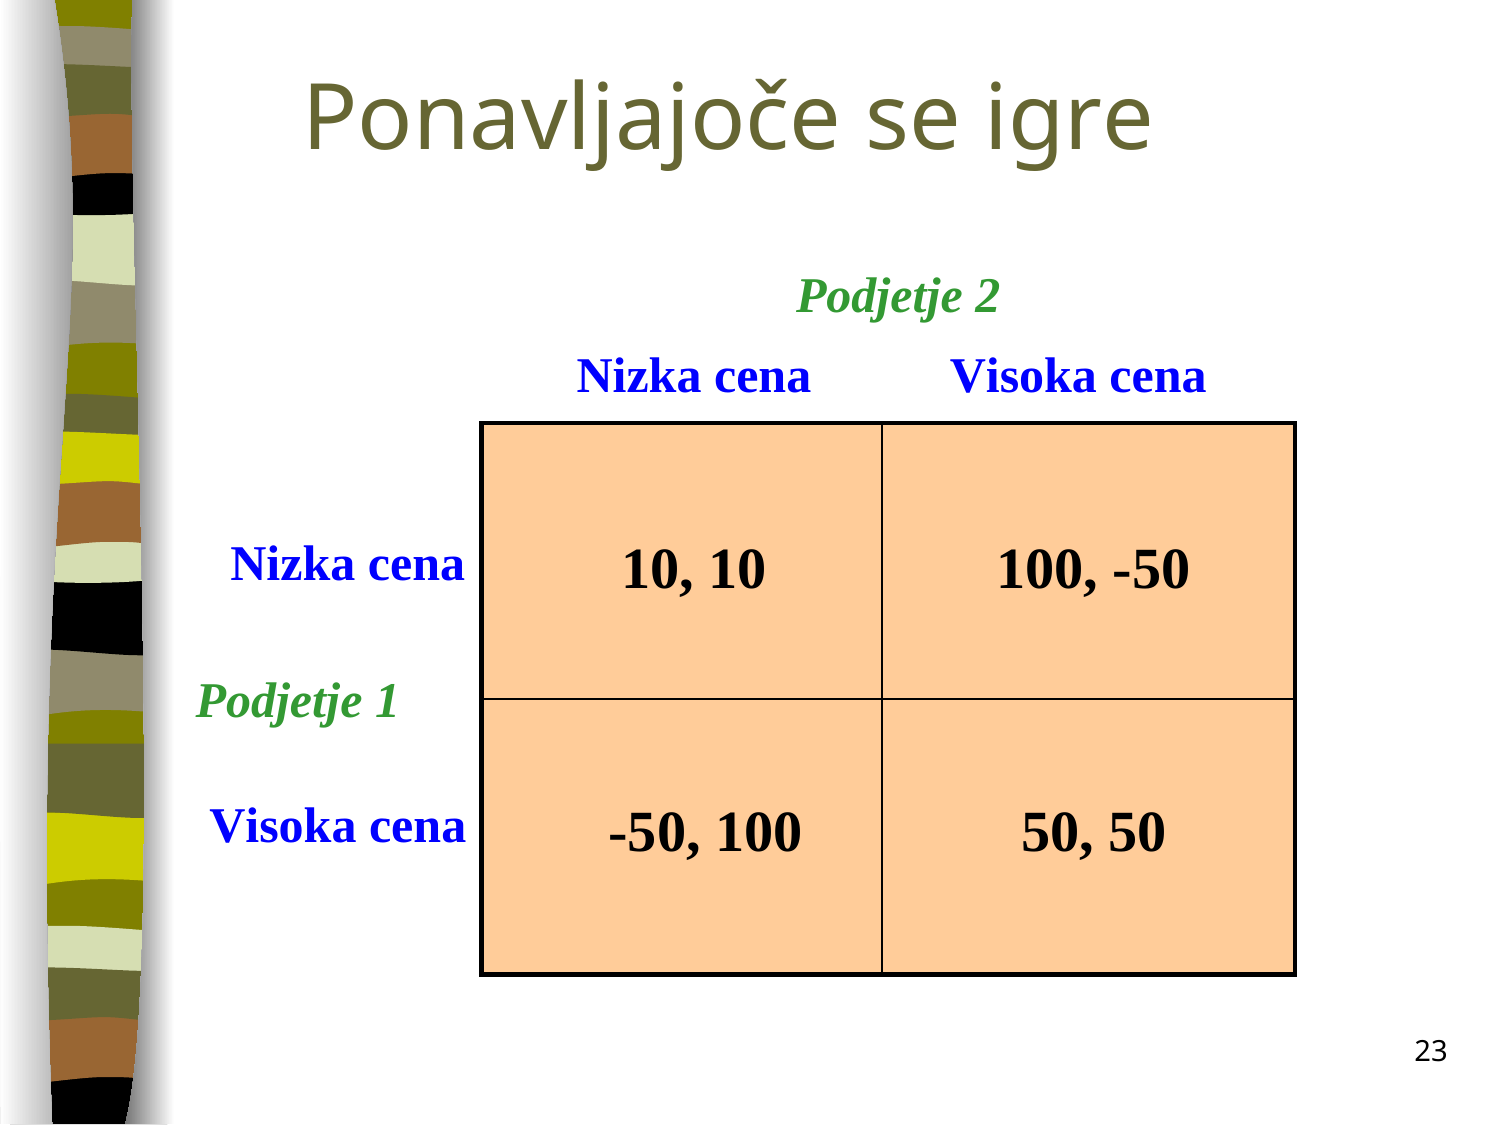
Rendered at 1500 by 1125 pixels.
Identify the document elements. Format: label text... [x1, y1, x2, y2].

text_box <number> [1149, 1025, 1463, 1101]
text_box -50, 100 [593, 785, 819, 871]
title Ponavljajoče se igre [287, 0, 1500, 175]
text_box 100, -50 [981, 523, 1206, 608]
text_box Podjetje 1 [180, 660, 415, 736]
text_box 10, 10 [606, 523, 782, 608]
text_box Visoka cena [934, 335, 1222, 411]
text_box 50, 50 [1006, 785, 1182, 871]
text_box [481, 423, 881, 975]
text_box Nizka cena [561, 335, 827, 411]
text_box Podjetje 2 [781, 254, 1037, 330]
text_box Nizka cena [215, 523, 480, 598]
text_box [883, 423, 1296, 975]
text_box Visoka cena [194, 785, 482, 861]
